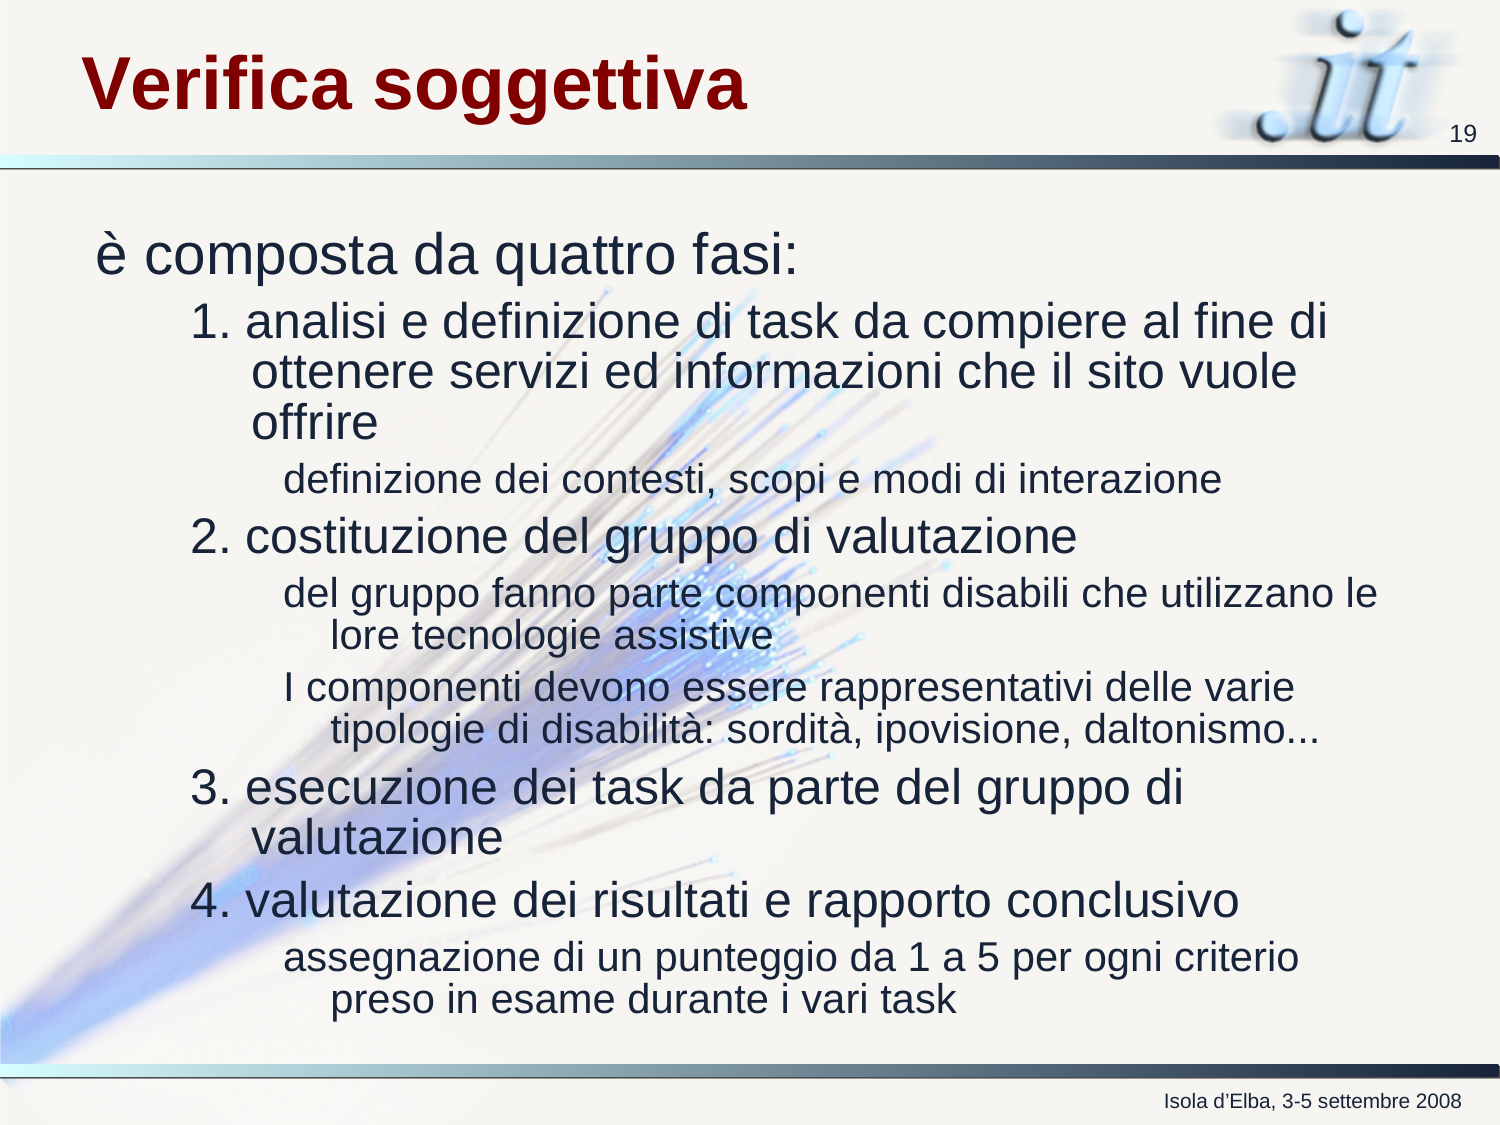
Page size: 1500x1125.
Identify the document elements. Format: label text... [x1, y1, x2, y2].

picture [0, 170, 1500, 1066]
picture [0, 1079, 1500, 1125]
title Verifica soggettiva [81, 25, 1198, 148]
picture [0, 0, 1500, 157]
list è composta da quattro fasi: 1. analisi e definizione di task da compiere al fine di ottenere servizi ed informazioni che il sito vuole offrire definizione dei contesti, scopi e modi di interazione 2. costituzione del gruppo di valutazione del gruppo fanno parte componenti disabili che utilizzano le lore tecnologie assistive I componenti devono essere rappresentativi delle varie tipologie di disabilità: sordità, ipovisione, daltonismo... 3. esecuzione dei task da parte del gruppo di valutazione 4. valutazione dei risultati e rapporto conclusivo assegnazione di un punteggio da 1 a 5 per ogni criterio preso in esame durante i vari task [81, 220, 1425, 1058]
